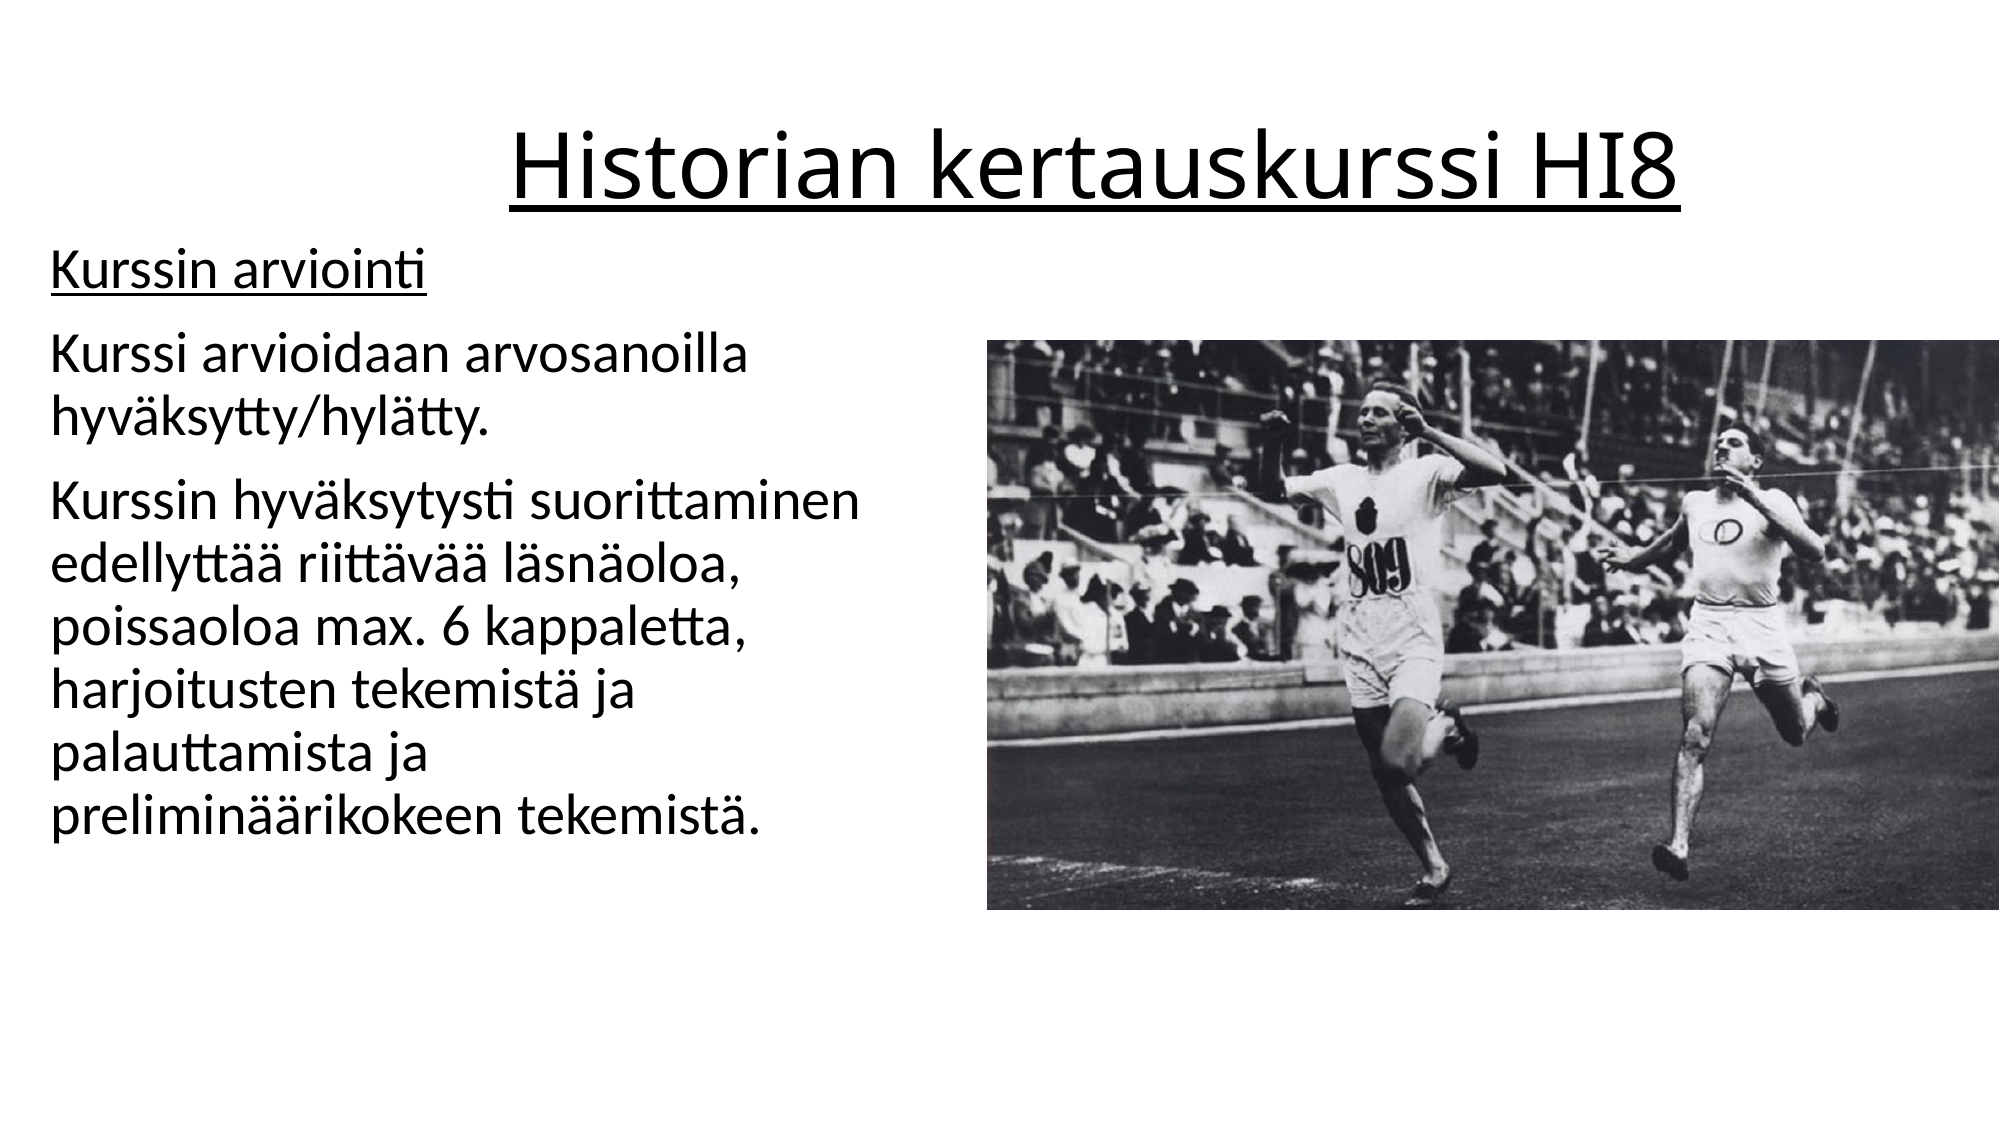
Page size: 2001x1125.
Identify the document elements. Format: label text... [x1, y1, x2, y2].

list Kurssin arviointi Kurssi arvioidaan arvosanoilla hyväksytty/hylätty. Kurssin hyväksytysti suorittaminen edellyttää riittävää läsnäoloa, poissaoloa max. 6 kappaletta, harjoitusten tekemistä ja palauttamista ja preliminäärikokeen tekemistä. [35, 231, 886, 945]
title Historian kertauskurssi HI8 [137, 59, 1863, 278]
picture [987, 340, 1999, 910]
